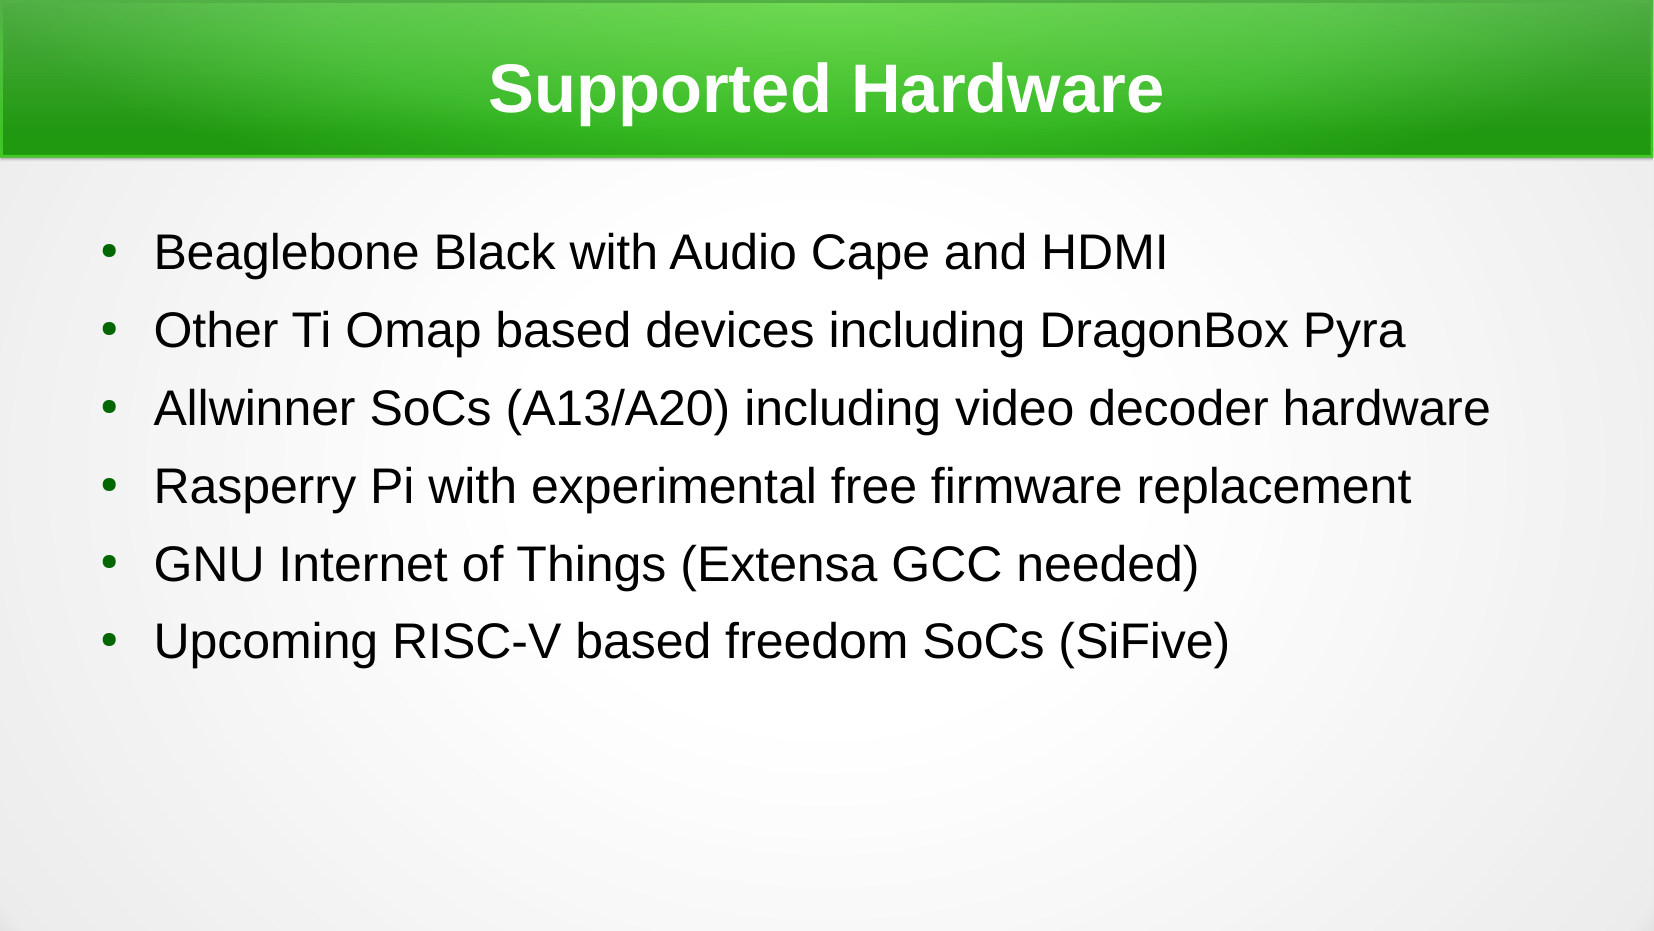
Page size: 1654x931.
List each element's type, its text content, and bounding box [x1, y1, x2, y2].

list Beaglebone Black with Audio Cape and HDMI Other Ti Omap based devices including DragonBox Pyra Allwinner SoCs (A13/A20) including video decoder hardware Rasperry Pi with experimental free firmware replacement GNU Internet of Things (Extensa GCC needed) Upcoming RISC-V based freedom SoCs (SiFive) [82, 224, 1571, 764]
title Supported Hardware [82, 35, 1571, 142]
